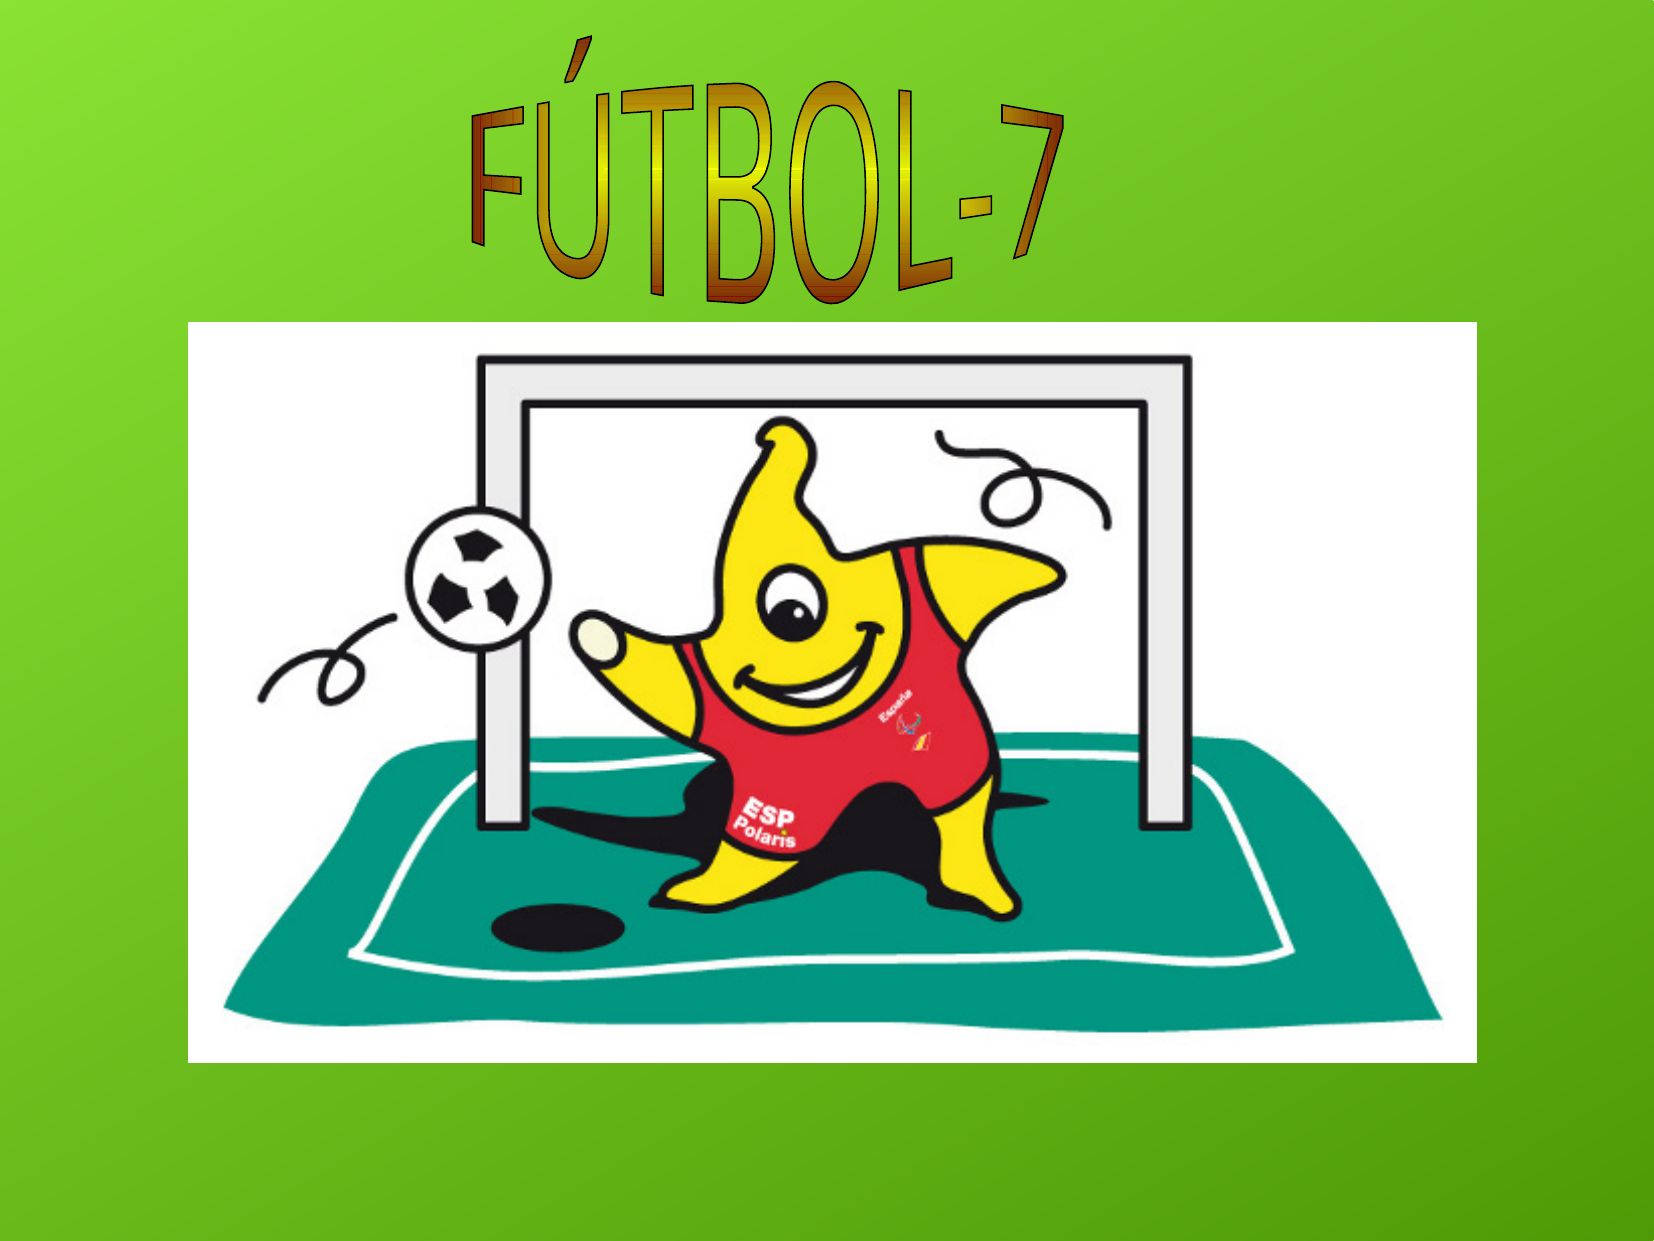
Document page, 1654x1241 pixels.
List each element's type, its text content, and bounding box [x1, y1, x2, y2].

text_box FÚTBOL-7 [1001, 104, 1063, 259]
text_box FÚTBOL-7 [472, 106, 524, 246]
text_box FÚTBOL-7 [899, 90, 952, 291]
text_box FÚTBOL-7 [537, 93, 609, 279]
text_box FÚTBOL-7 [960, 196, 992, 219]
text_box FÚTBOL-7 [621, 85, 693, 296]
text_box FÚTBOL-7 [789, 81, 879, 304]
text_box FÚTBOL-7 [707, 83, 775, 304]
text_box FÚTBOL-7 [565, 36, 592, 83]
picture [188, 322, 1477, 1063]
